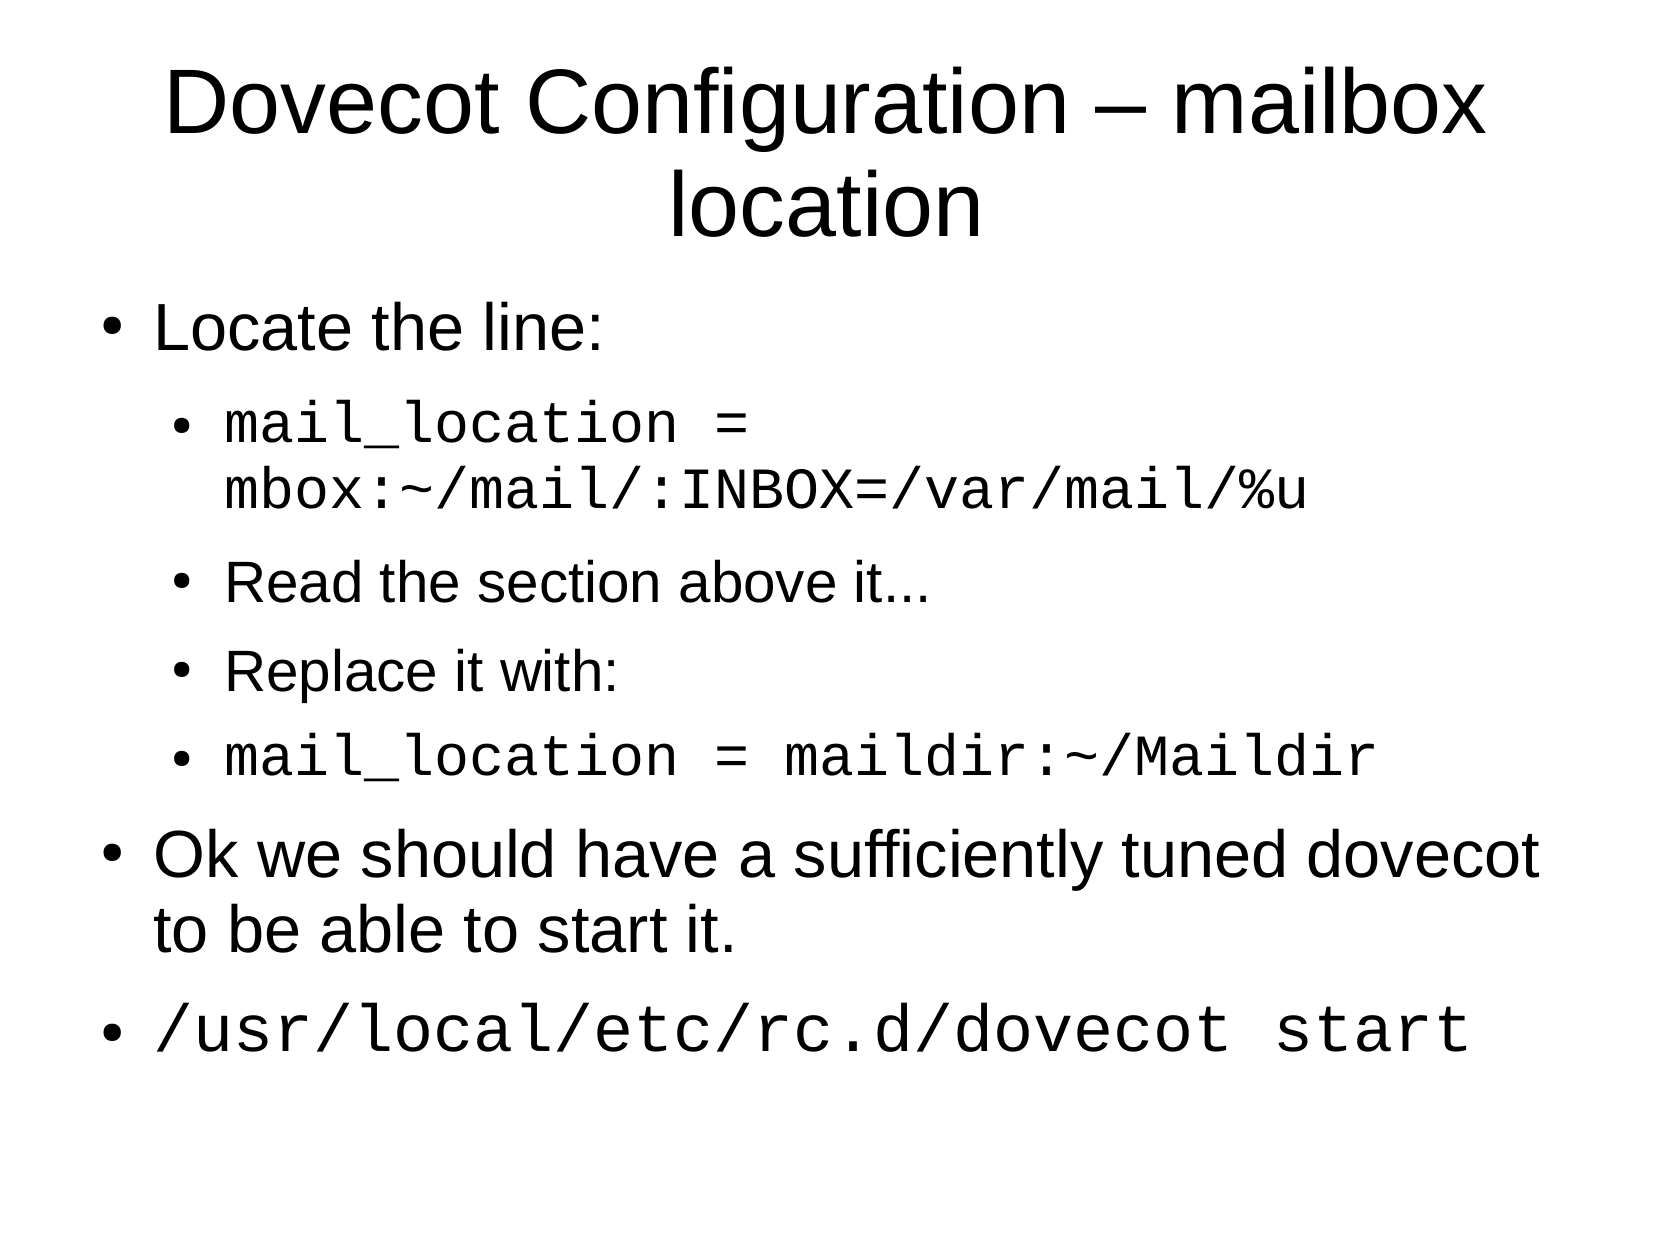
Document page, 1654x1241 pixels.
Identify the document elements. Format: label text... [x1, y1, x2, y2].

list Locate the line: mail_location = mbox:~/mail/:INBOX=/var/mail/%u Read the section above it... Replace it with: mail_location = maildir:~/Maildir Ok we should have a sufficiently tuned dovecot to be able to start it. /usr/local/etc/rc.d/dovecot start [82, 290, 1571, 1109]
title Dovecot Configuration – mailbox location [82, 50, 1571, 256]
